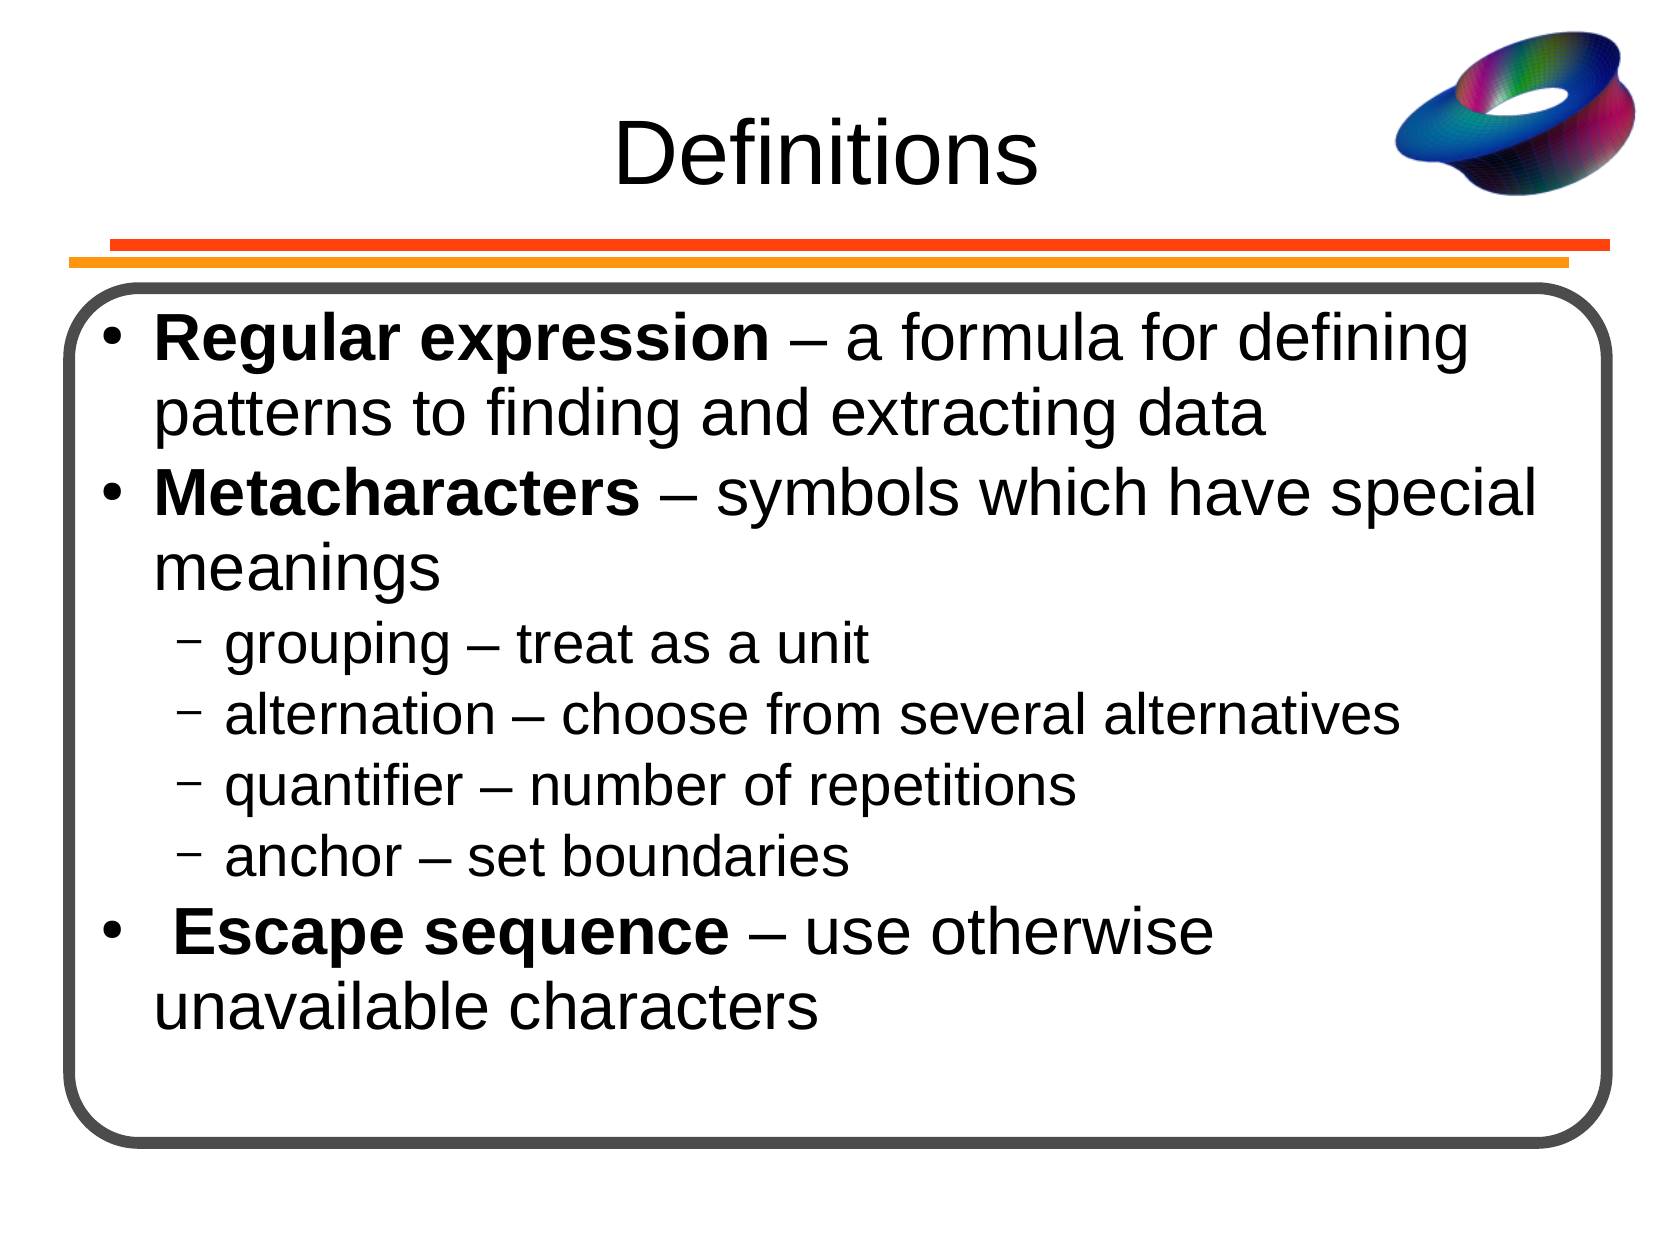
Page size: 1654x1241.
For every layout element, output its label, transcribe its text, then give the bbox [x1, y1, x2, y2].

picture [1387, 18, 1651, 200]
list Regular expression – a formula for defining patterns to finding and extracting data Metacharacters – symbols which have special meanings grouping – treat as a unit alternation – choose from several alternatives quantifier – number of repetitions anchor – set boundaries Escape sequence – use otherwise unavailable characters [82, 300, 1571, 1133]
title Definitions [82, 49, 1571, 257]
